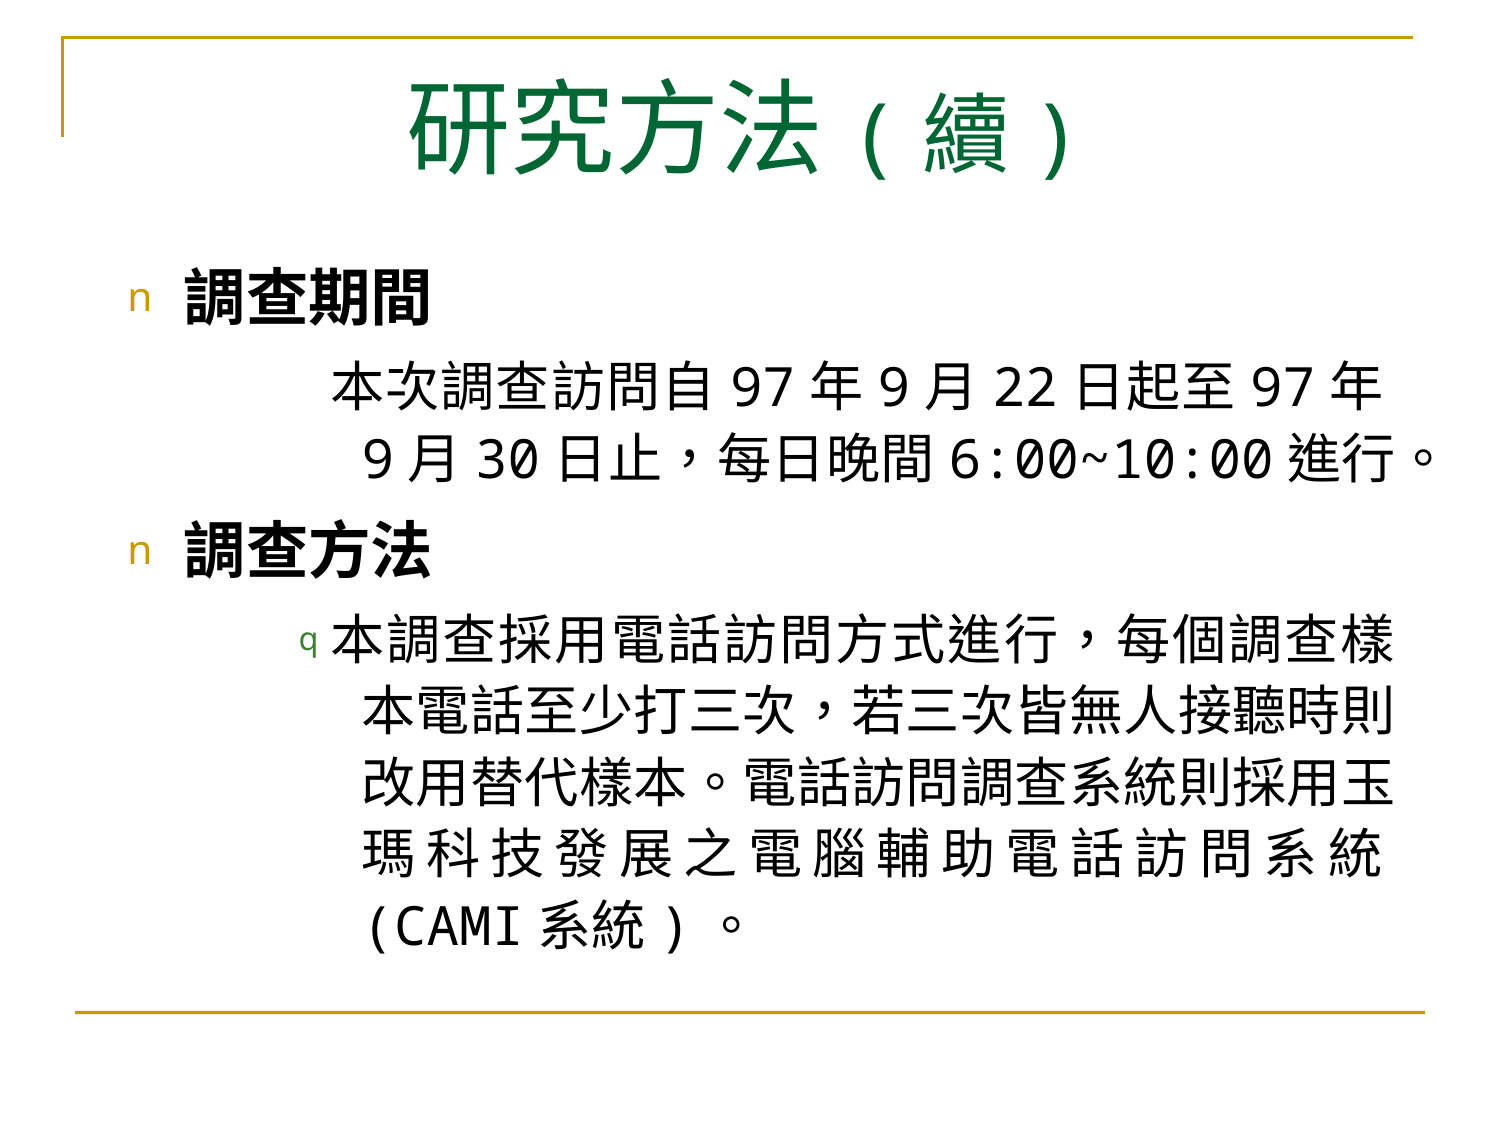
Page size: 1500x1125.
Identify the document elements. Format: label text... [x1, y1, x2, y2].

list 調查期間 本次調查訪問自97年9月22日起至97年9月30日止，每日晚間6:00~10:00進行。 調查方法 本調查採用電話訪問方式進行，每個調查樣本電話至少打三次，若三次皆無人接聽時則改用替代樣本。電話訪問調查系統則採用玉瑪科技發展之電腦輔助電話訪問系統(CAMI系統)。 [112, 243, 1412, 1059]
title 研究方法(續) [64, 54, 1426, 221]
